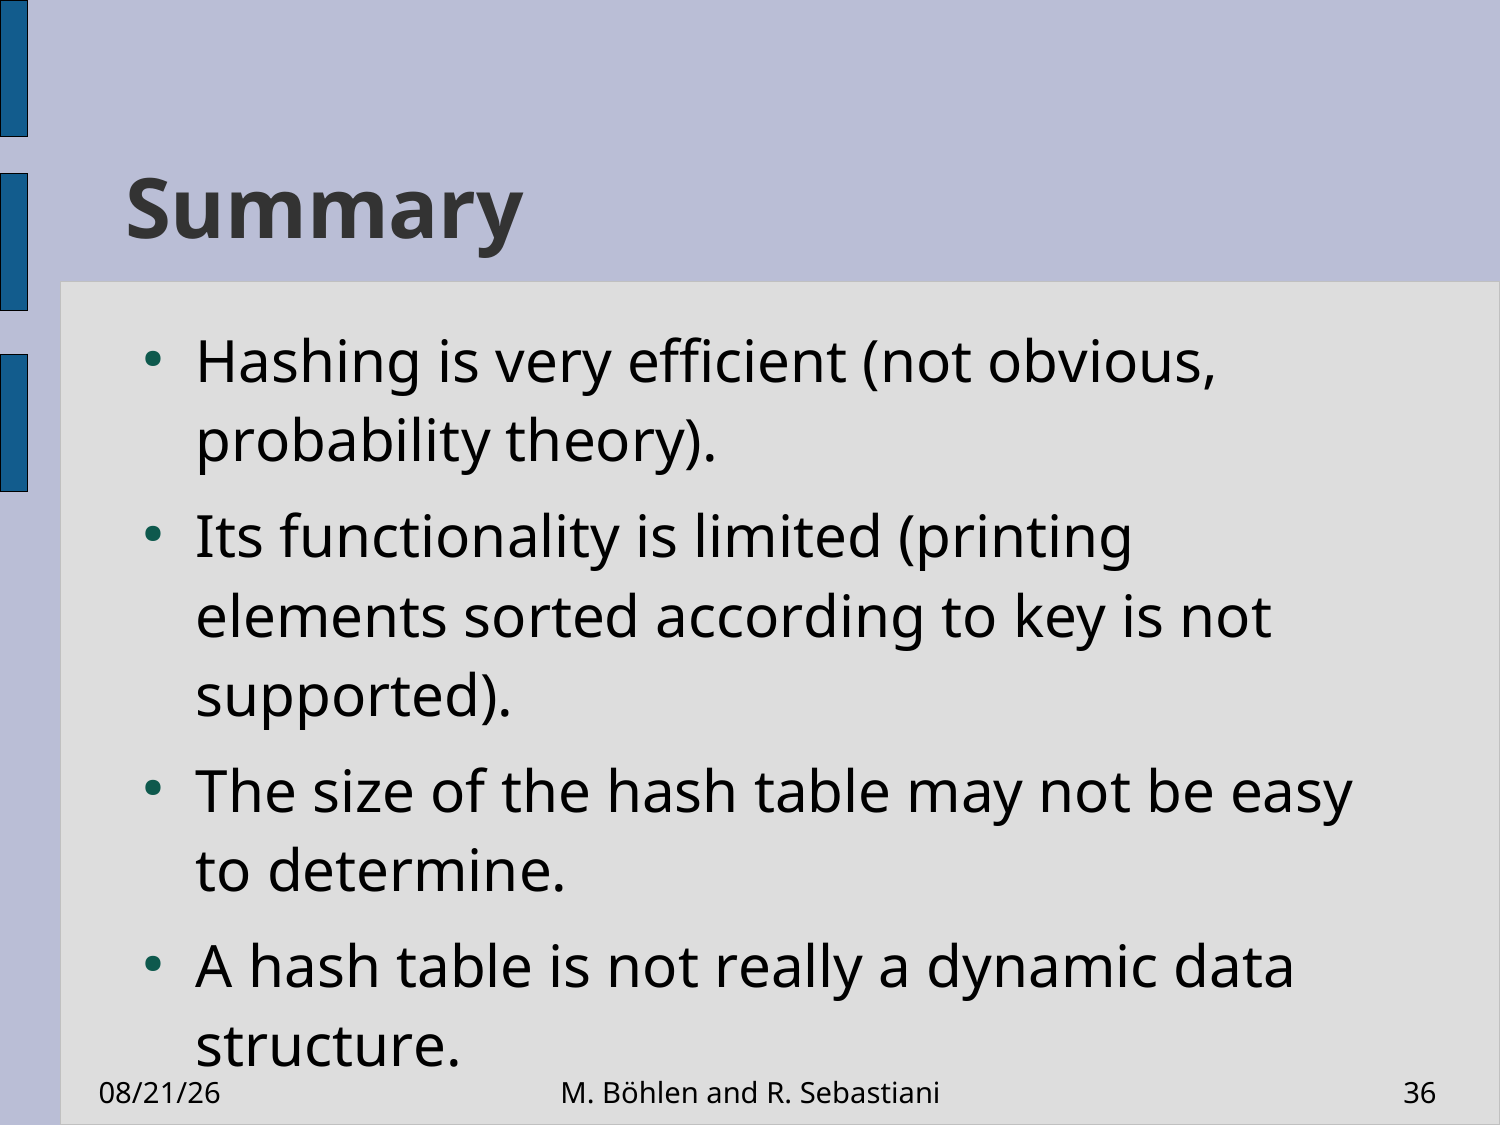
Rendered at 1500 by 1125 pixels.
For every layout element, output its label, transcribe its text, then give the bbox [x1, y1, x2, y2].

list Hashing is very efficient (not obvious, probability theory). Its functionality is limited (printing elements sorted according to key is not supported). The size of the hash table may not be easy to determine. A hash table is not really a dynamic data structure. [110, 312, 1392, 1037]
title Summary [110, 67, 1392, 271]
